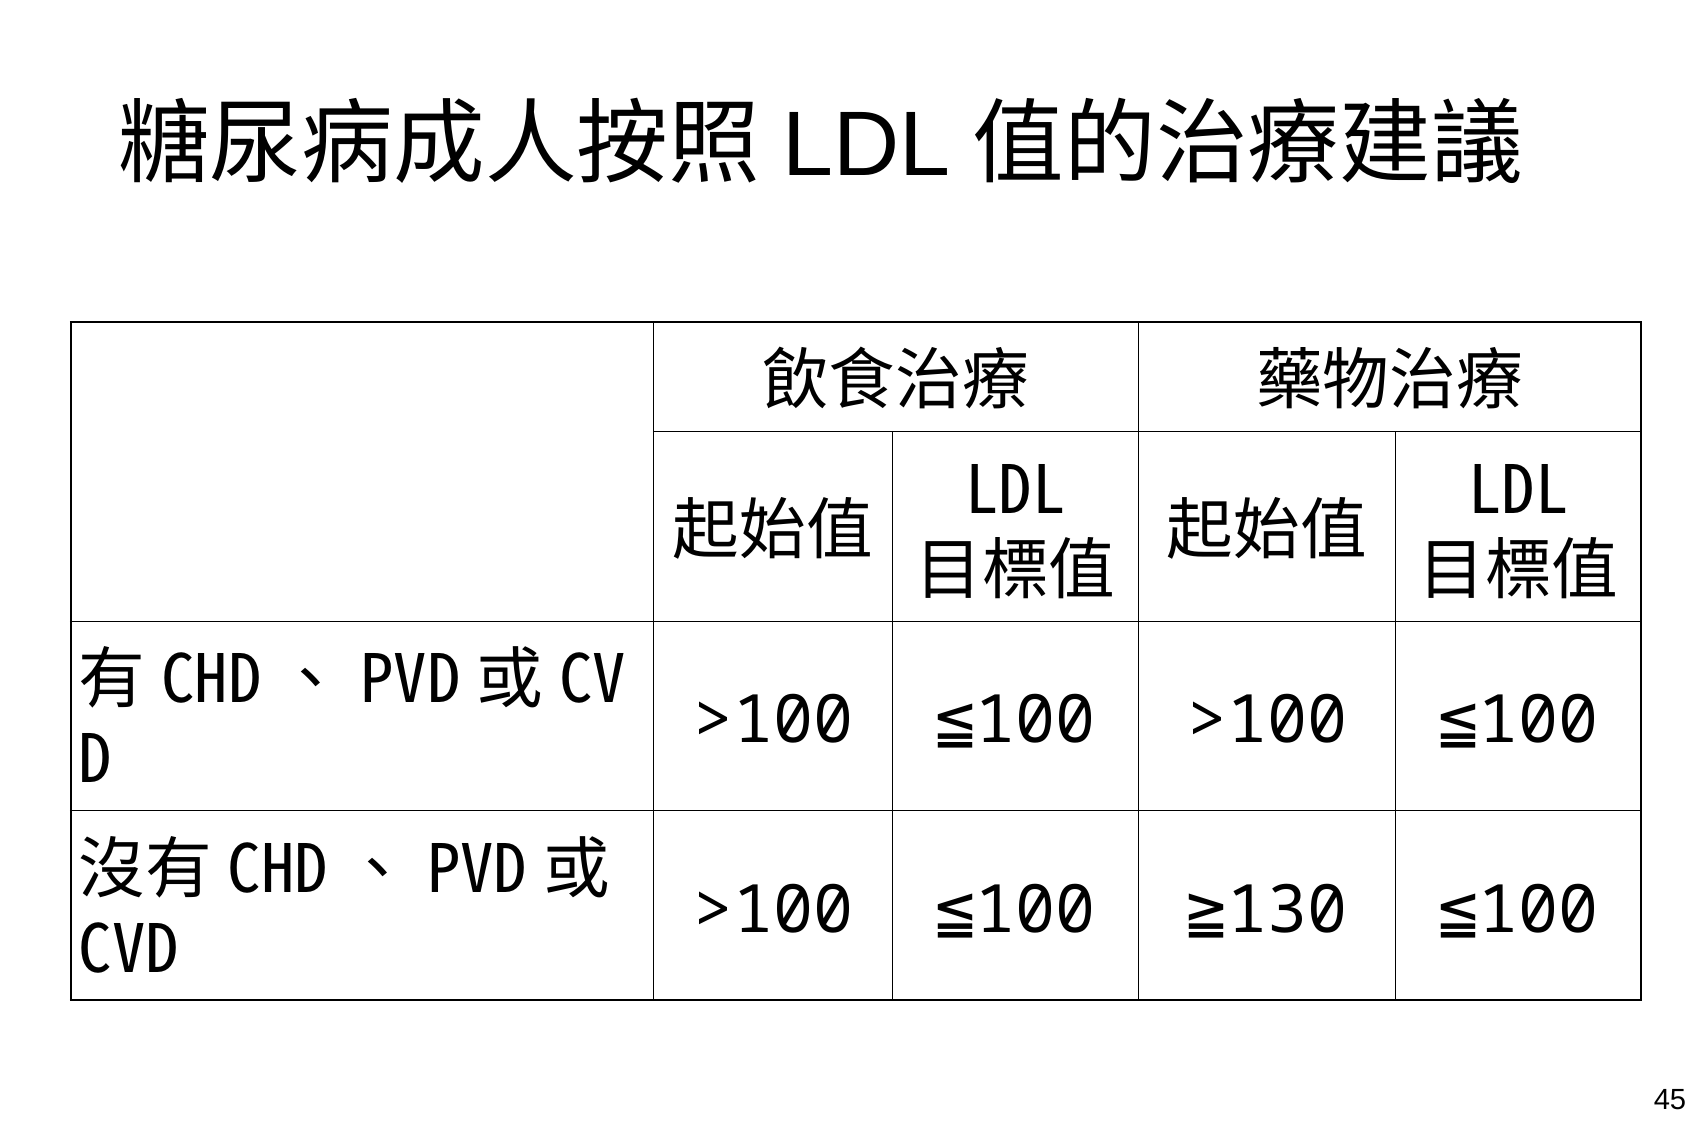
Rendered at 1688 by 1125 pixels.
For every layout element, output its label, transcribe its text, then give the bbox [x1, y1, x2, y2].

table_cell ≦100 [893, 622, 1138, 810]
table_cell LDL 目標值 [893, 432, 1138, 621]
title 糖尿病成人按照LDL值的治療建議 [84, 45, 1604, 233]
table_cell ≧130 [1139, 811, 1395, 999]
table_cell 起始值 [1139, 432, 1395, 621]
table_cell ≦100 [1396, 622, 1640, 810]
table_cell LDL 目標值 [1396, 432, 1640, 621]
table_cell >100 [1139, 622, 1395, 810]
table_cell >100 [654, 622, 892, 810]
table_cell 有CHD、PVD或CVD [72, 622, 653, 810]
table_cell >100 [654, 811, 892, 999]
table_cell 起始值 [654, 432, 892, 621]
table_header 藥物治療 [1139, 323, 1640, 431]
table_cell ≦100 [1396, 811, 1640, 999]
table_cell ≦100 [893, 811, 1138, 999]
table_header [72, 323, 653, 621]
table_header 飲食治療 [654, 323, 1138, 431]
table_cell 沒有CHD、PVD或CVD [72, 811, 653, 999]
